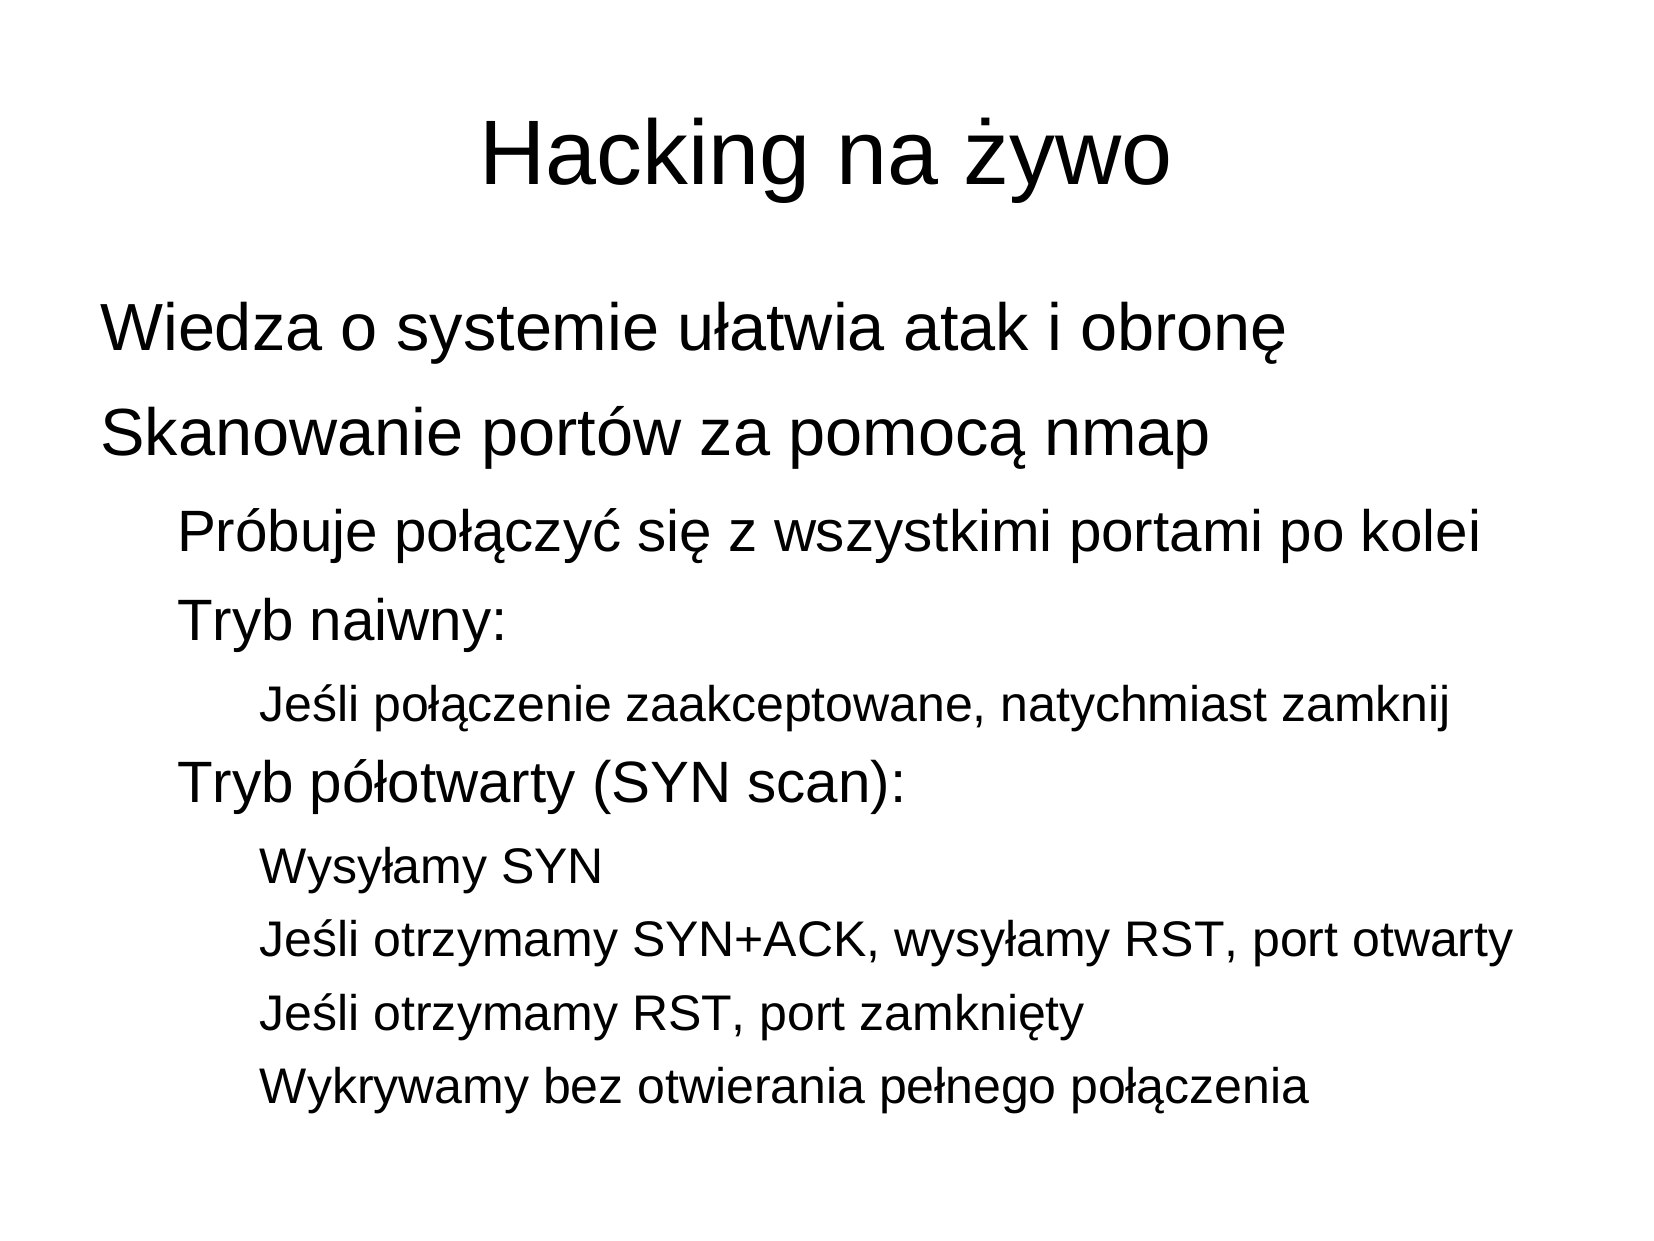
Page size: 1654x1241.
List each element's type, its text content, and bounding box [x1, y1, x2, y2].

title Hacking na żywo [82, 56, 1571, 250]
list Wiedza o systemie ułatwia atak i obronę Skanowanie portów za pomocą nmap Próbuje połączyć się z wszystkimi portami po kolei Tryb naiwny: Jeśli połączenie zaakceptowane, natychmiast zamknij Tryb półotwarty (SYN scan): Wysyłamy SYN Jeśli otrzymamy SYN+ACK, wysyłamy RST, port otwarty Jeśli otrzymamy RST, port zamknięty Wykrywamy bez otwierania pełnego połączenia [82, 290, 1571, 1114]
